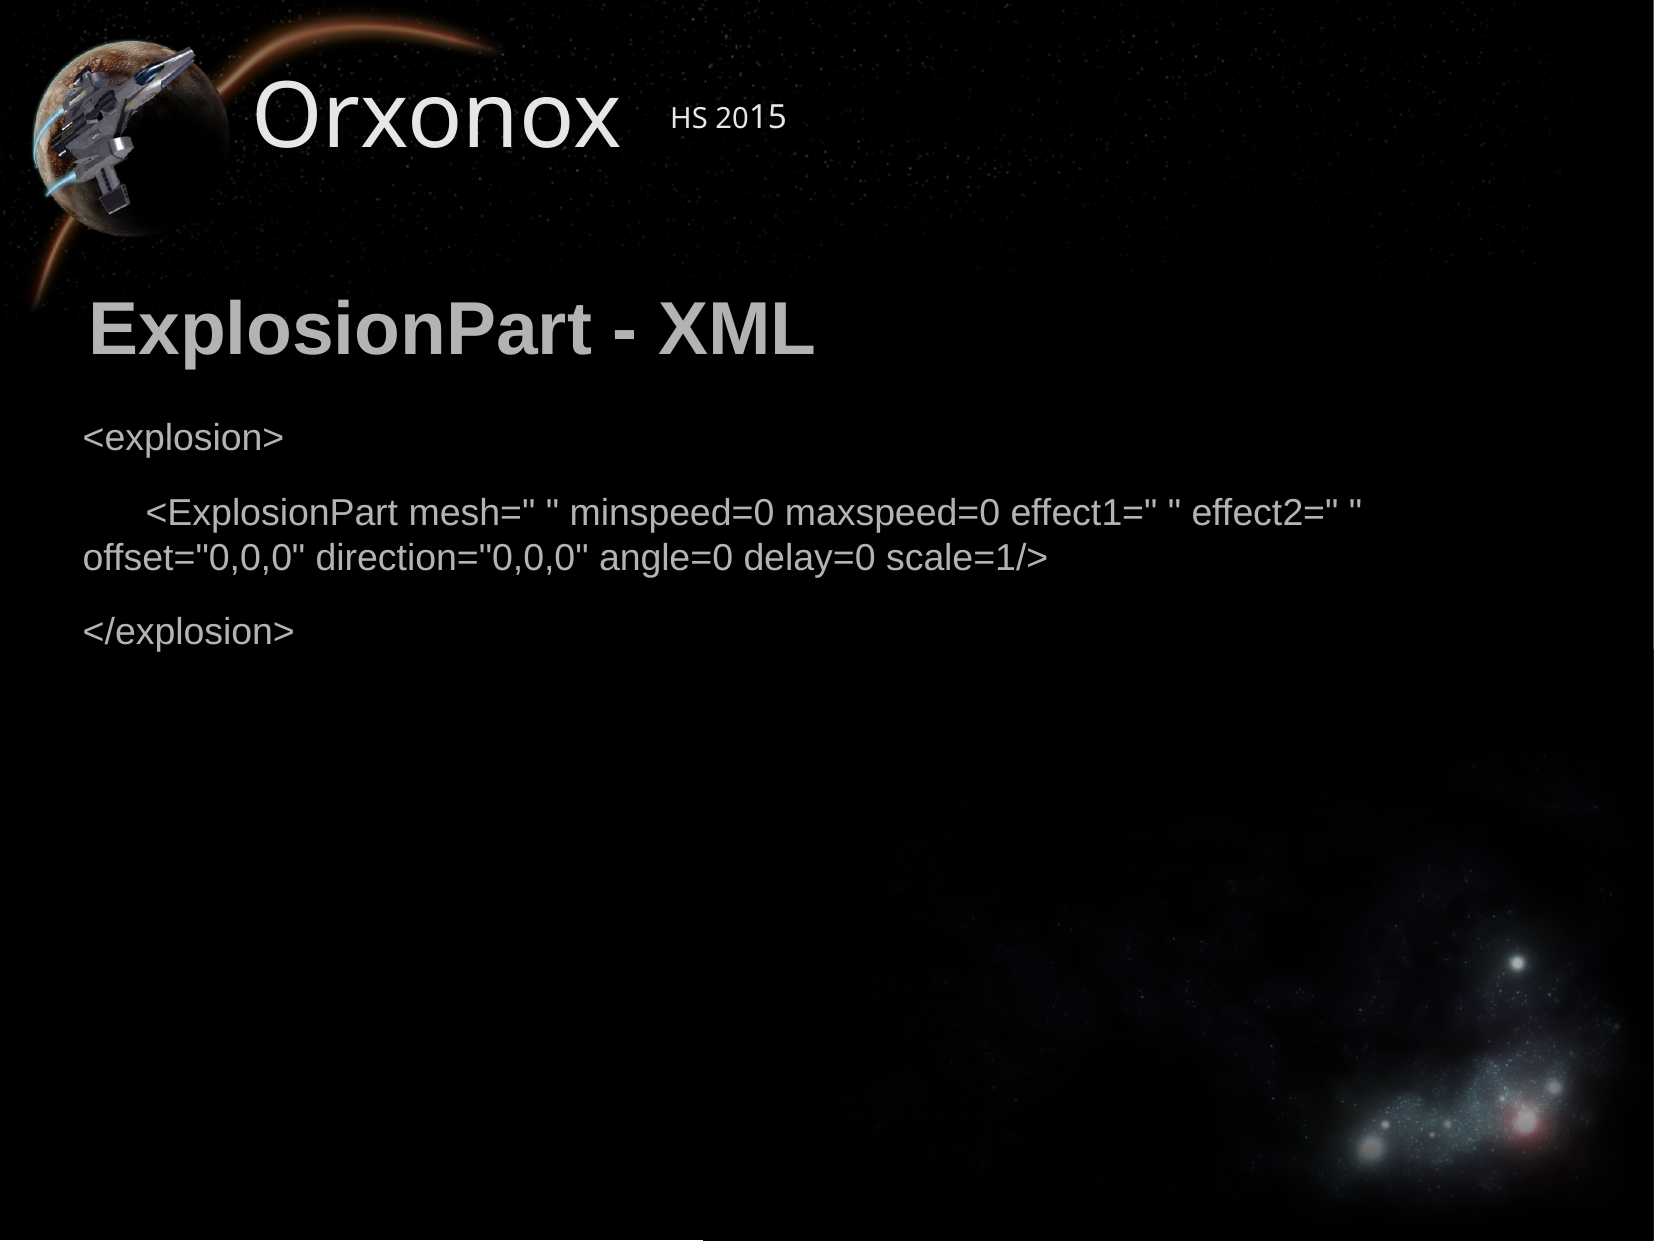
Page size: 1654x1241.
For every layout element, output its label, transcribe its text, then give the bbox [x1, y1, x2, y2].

title ExplosionPart - XML [88, 273, 1577, 377]
list <explosion> <ExplosionPart mesh=" " minspeed=0 maxspeed=0 effect1=" " effect2=" " offset="0,0,0" direction="0,0,0" angle=0 delay=0 scale=1/> </explosion> [82, 413, 1571, 1188]
